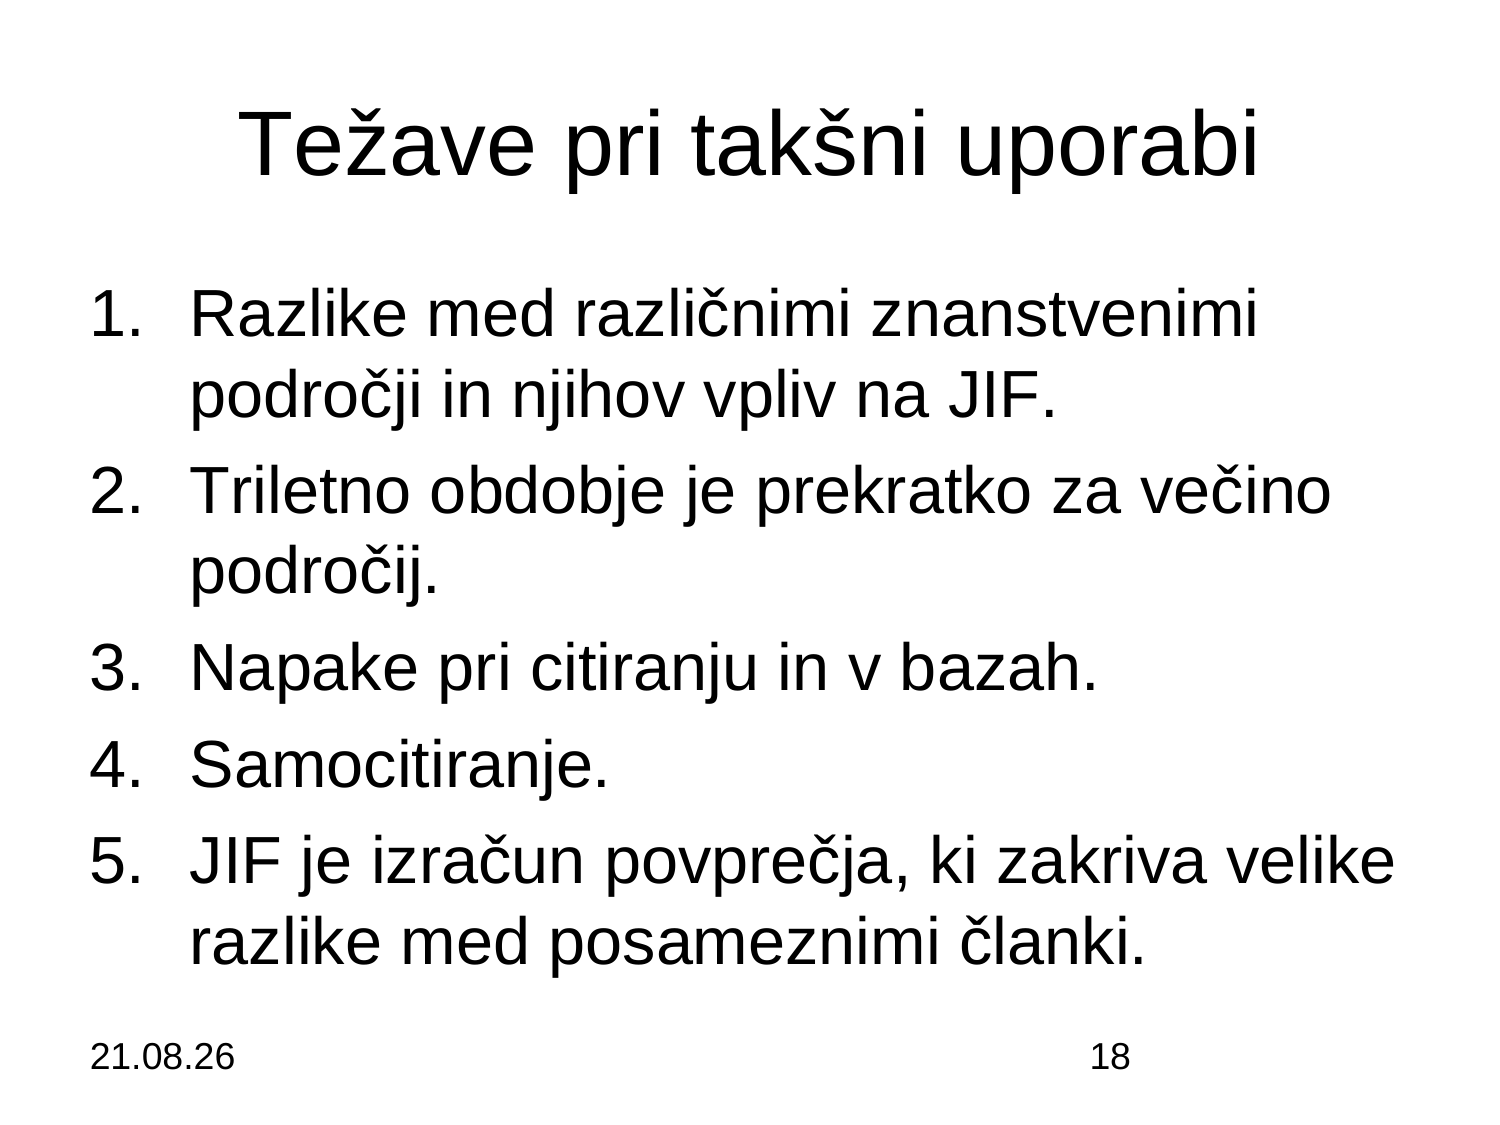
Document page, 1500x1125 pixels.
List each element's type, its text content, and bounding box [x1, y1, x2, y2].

list Razlike med različnimi znanstvenimi področji in njihov vpliv na JIF. Triletno obdobje je prekratko za večino področij. Napake pri citiranju in v bazah. Samocitiranje. JIF je izračun povprečja, ki zakriva velike razlike med posameznimi članki. [75, 262, 1426, 1081]
title Težave pri takšni uporabi [75, 45, 1426, 233]
